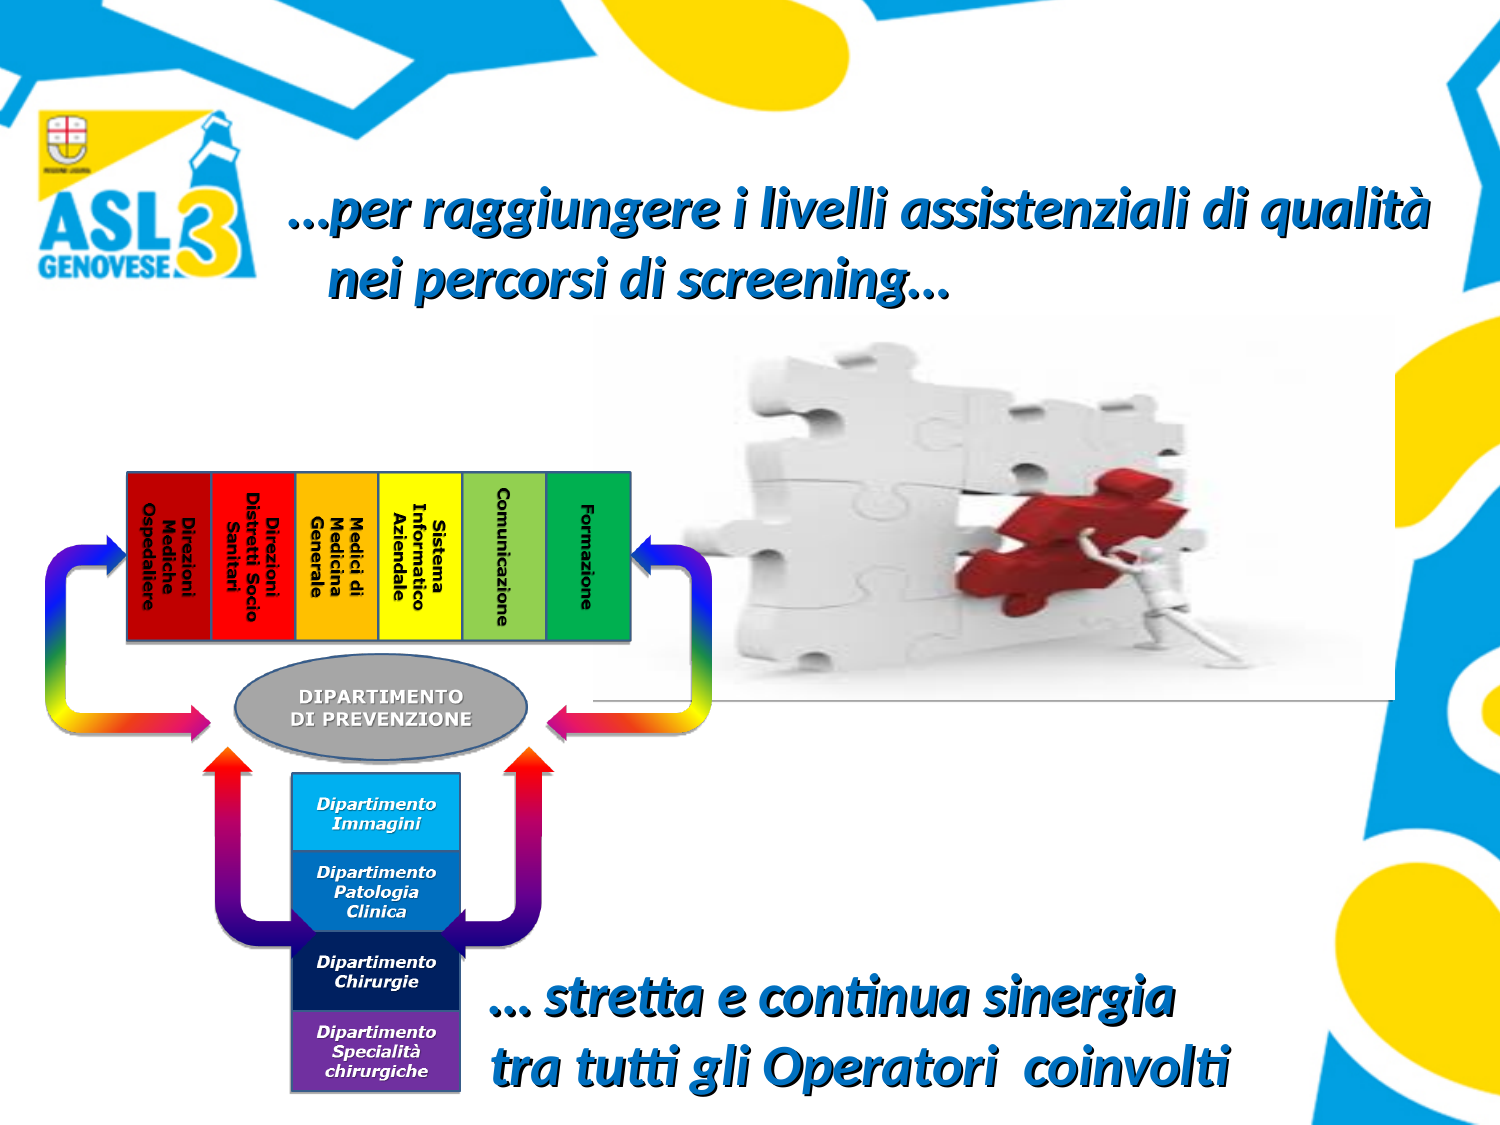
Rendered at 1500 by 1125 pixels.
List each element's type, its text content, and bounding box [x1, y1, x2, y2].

text_box … stretta e continua sinergia tra tutti gli Operatori coinvolti [474, 949, 1333, 1106]
text_box …per raggiungere i livelli assistenziali di qualità nei percorsi di screening… [273, 161, 1480, 318]
picture [45, 318, 1395, 1092]
